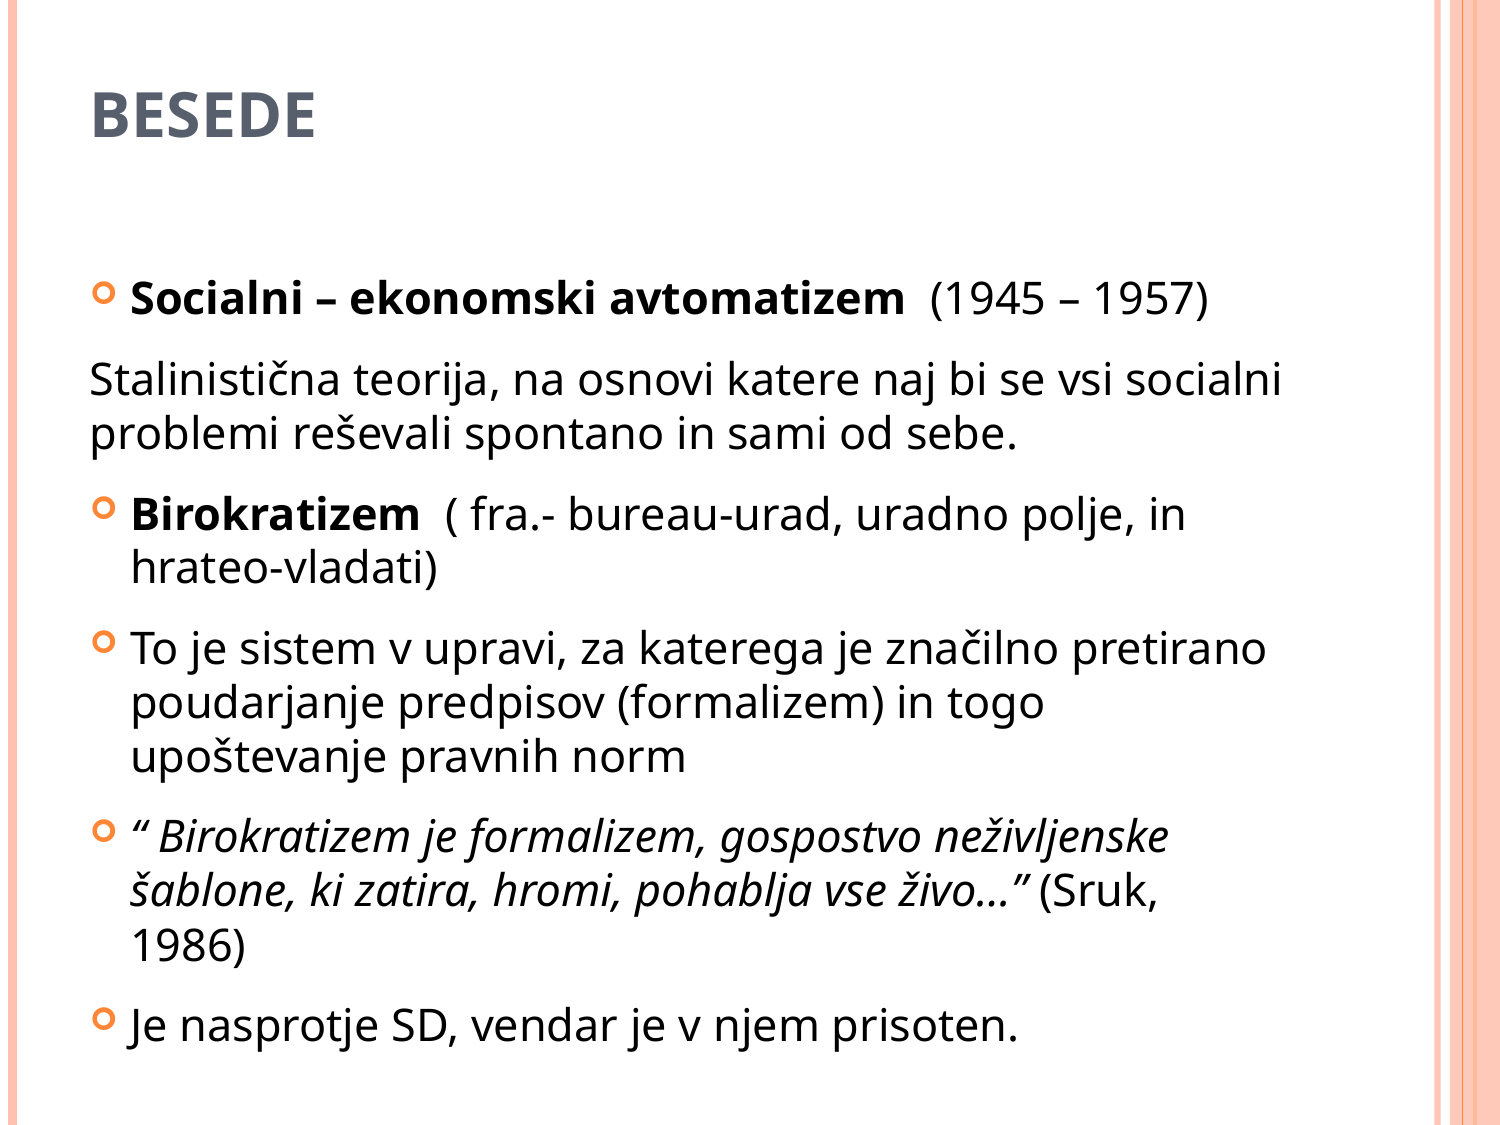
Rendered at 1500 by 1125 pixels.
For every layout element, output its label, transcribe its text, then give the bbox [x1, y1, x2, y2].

title BESEDE [75, 45, 1300, 233]
list Socialni – ekonomski avtomatizem (1945 – 1957) Stalinistična teorija, na osnovi katere naj bi se vsi socialni problemi reševali spontano in sami od sebe. Birokratizem ( fra.- bureau-urad, uradno polje, in hrateo-vladati) To je sistem v upravi, za katerega je značilno pretirano poudarjanje predpisov (formalizem) in togo upoštevanje pravnih norm “ Birokratizem je formalizem, gospostvo neživljenske šablone, ki zatira, hromi, pohablja vse živo…” (Sruk, 1986) Je nasprotje SD, vendar je v njem prisoten. [75, 262, 1300, 1062]
